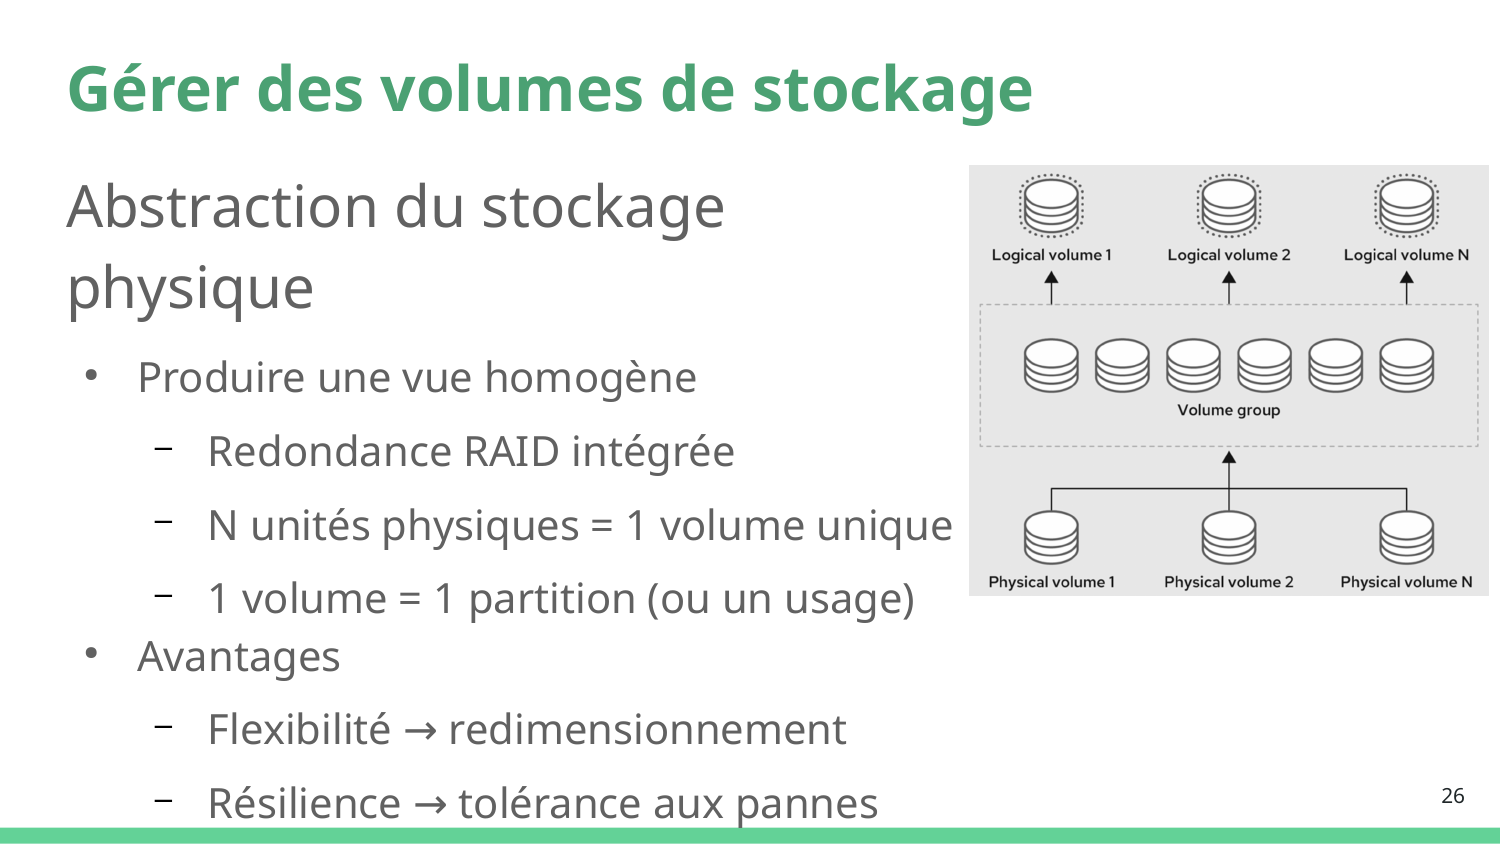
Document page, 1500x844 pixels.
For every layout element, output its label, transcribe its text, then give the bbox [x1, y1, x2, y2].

list Abstraction du stockage physique Produire une vue homogène Redondance RAID intégrée N unités physiques = 1 volume unique 1 volume = 1 partition (ou un usage) Avantages Flexibilité → redimensionnement Résilience → tolérance aux pannes Performances → choix SSD/NVME/RAMFS [51, 144, 1004, 844]
title Gérer des volumes de stockage [51, 23, 1449, 117]
picture [969, 165, 1489, 596]
slide_number <numéro> [1389, 764, 1480, 830]
